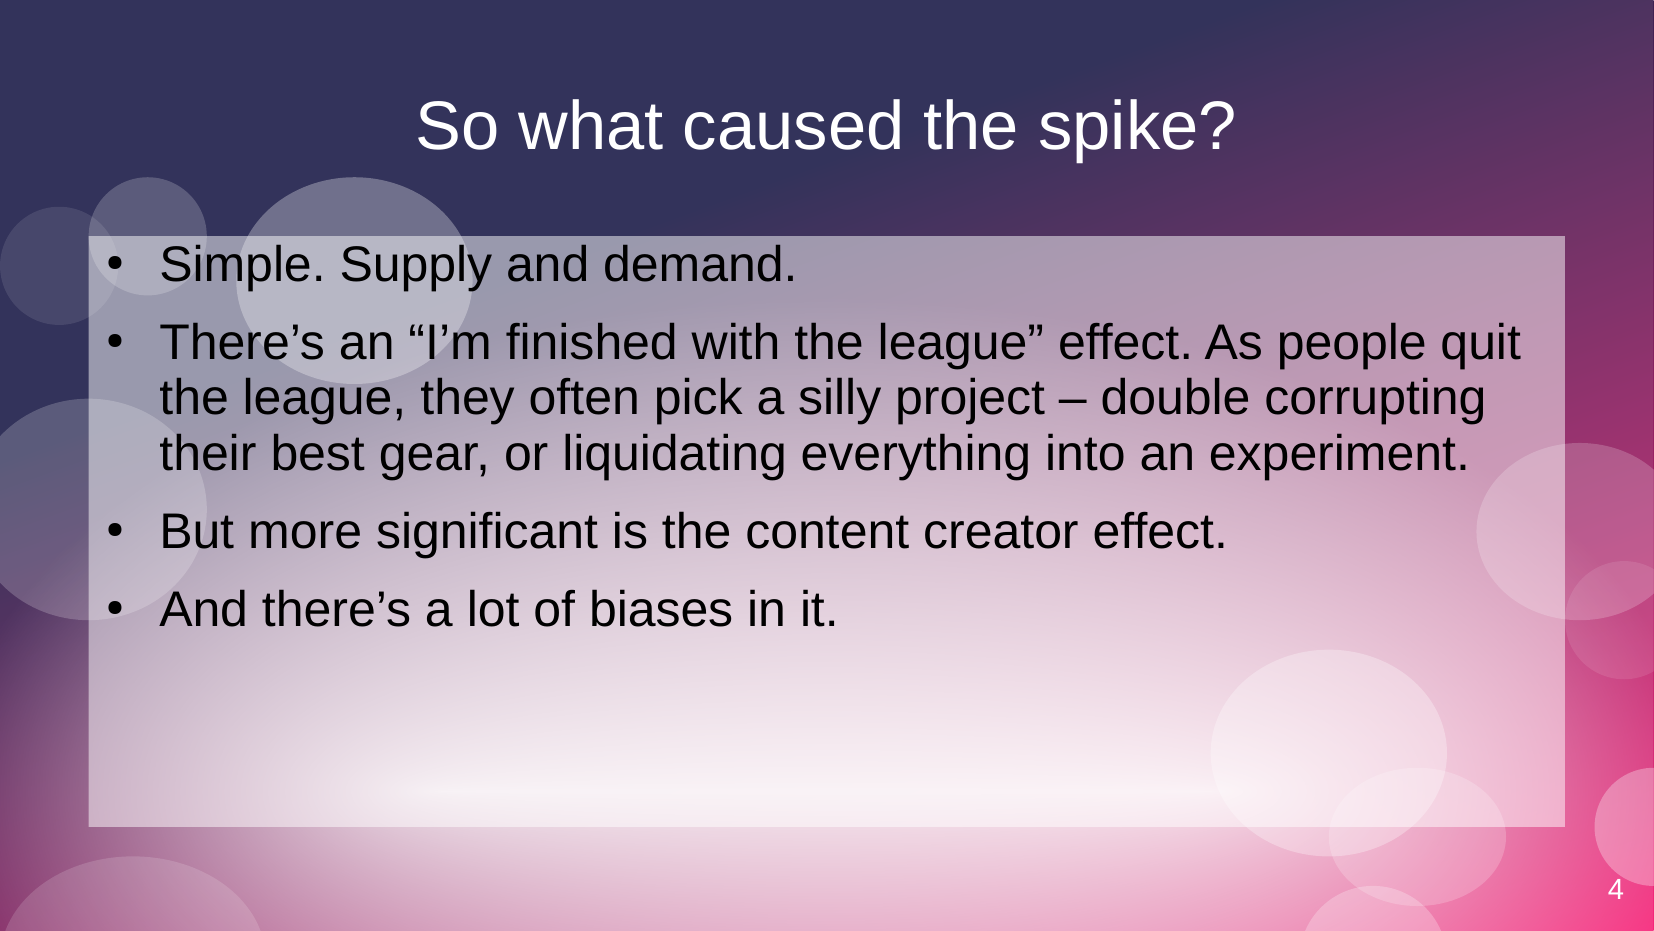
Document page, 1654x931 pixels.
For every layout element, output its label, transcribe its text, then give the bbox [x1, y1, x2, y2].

title So what caused the spike? [88, 44, 1565, 207]
list Simple. Supply and demand. There’s an “I’m finished with the league” effect. As people quit the league, they often pick a silly project – double corrupting their best gear, or liquidating everything into an experiment. But more significant is the content creator effect. And there’s a lot of biases in it. [88, 236, 1565, 827]
